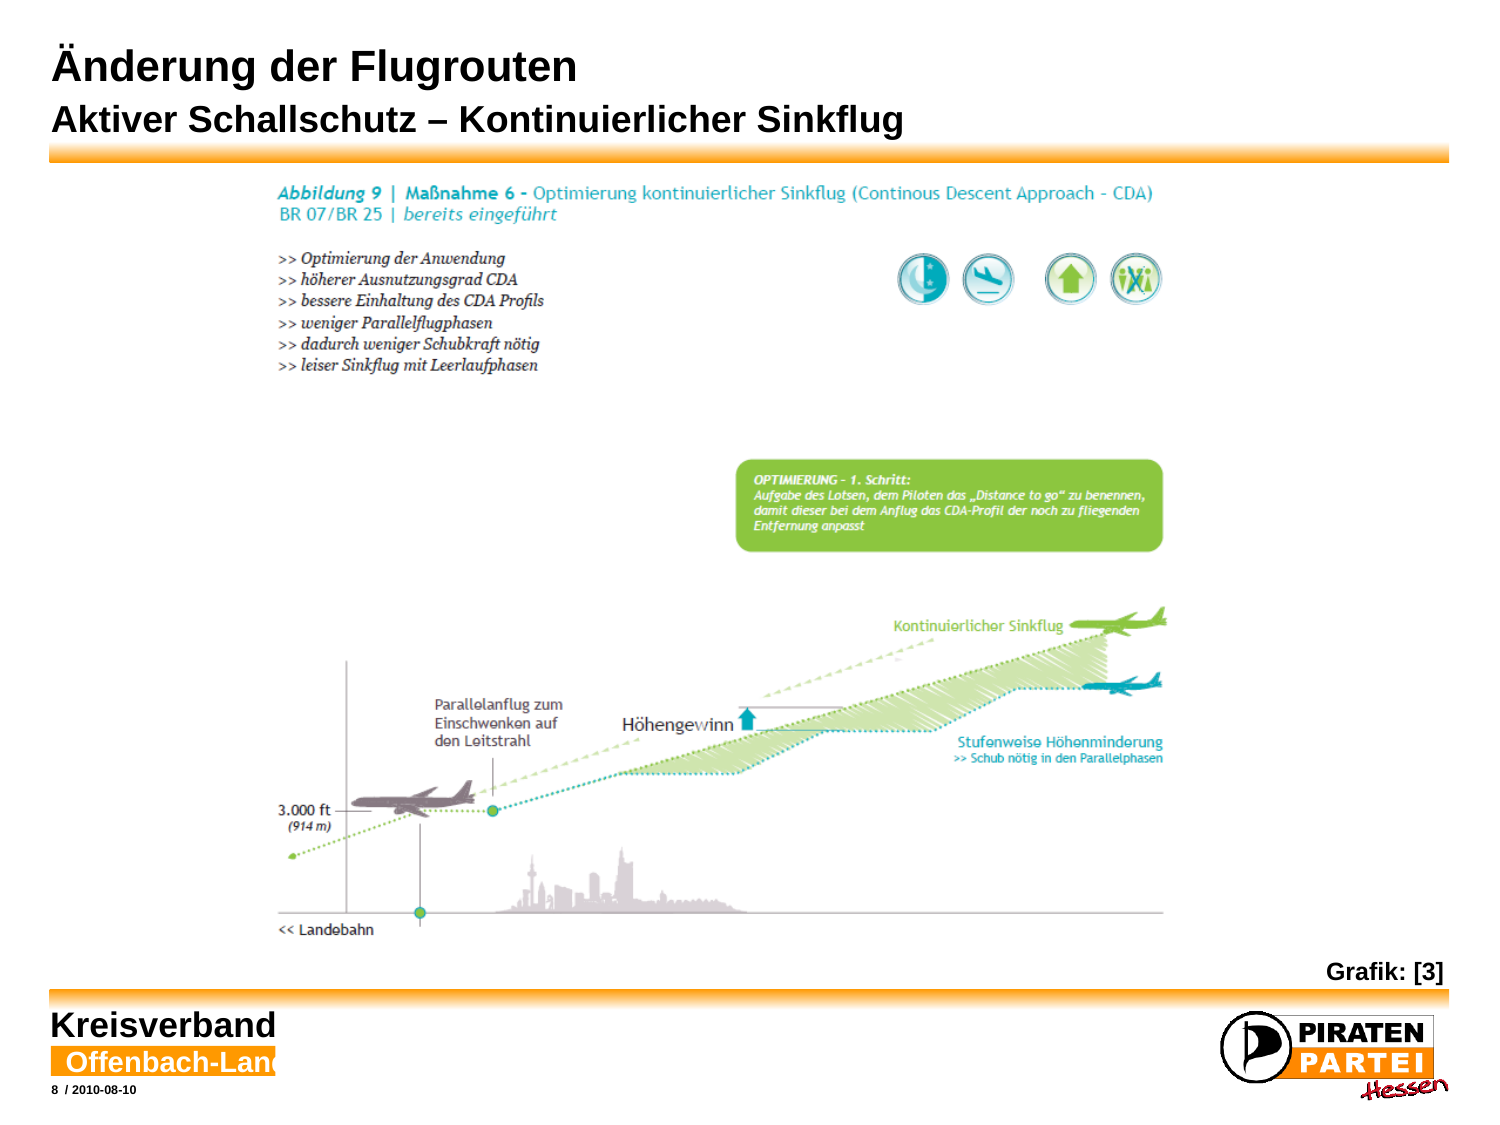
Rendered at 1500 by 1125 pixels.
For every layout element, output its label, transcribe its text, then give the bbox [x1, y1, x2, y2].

text_box Grafik: [3] [1311, 947, 1460, 993]
title Änderung der Flugrouten Aktiver Schallschutz – Kontinuierlicher Sinkflug [50, 36, 1450, 141]
picture [267, 176, 1193, 941]
